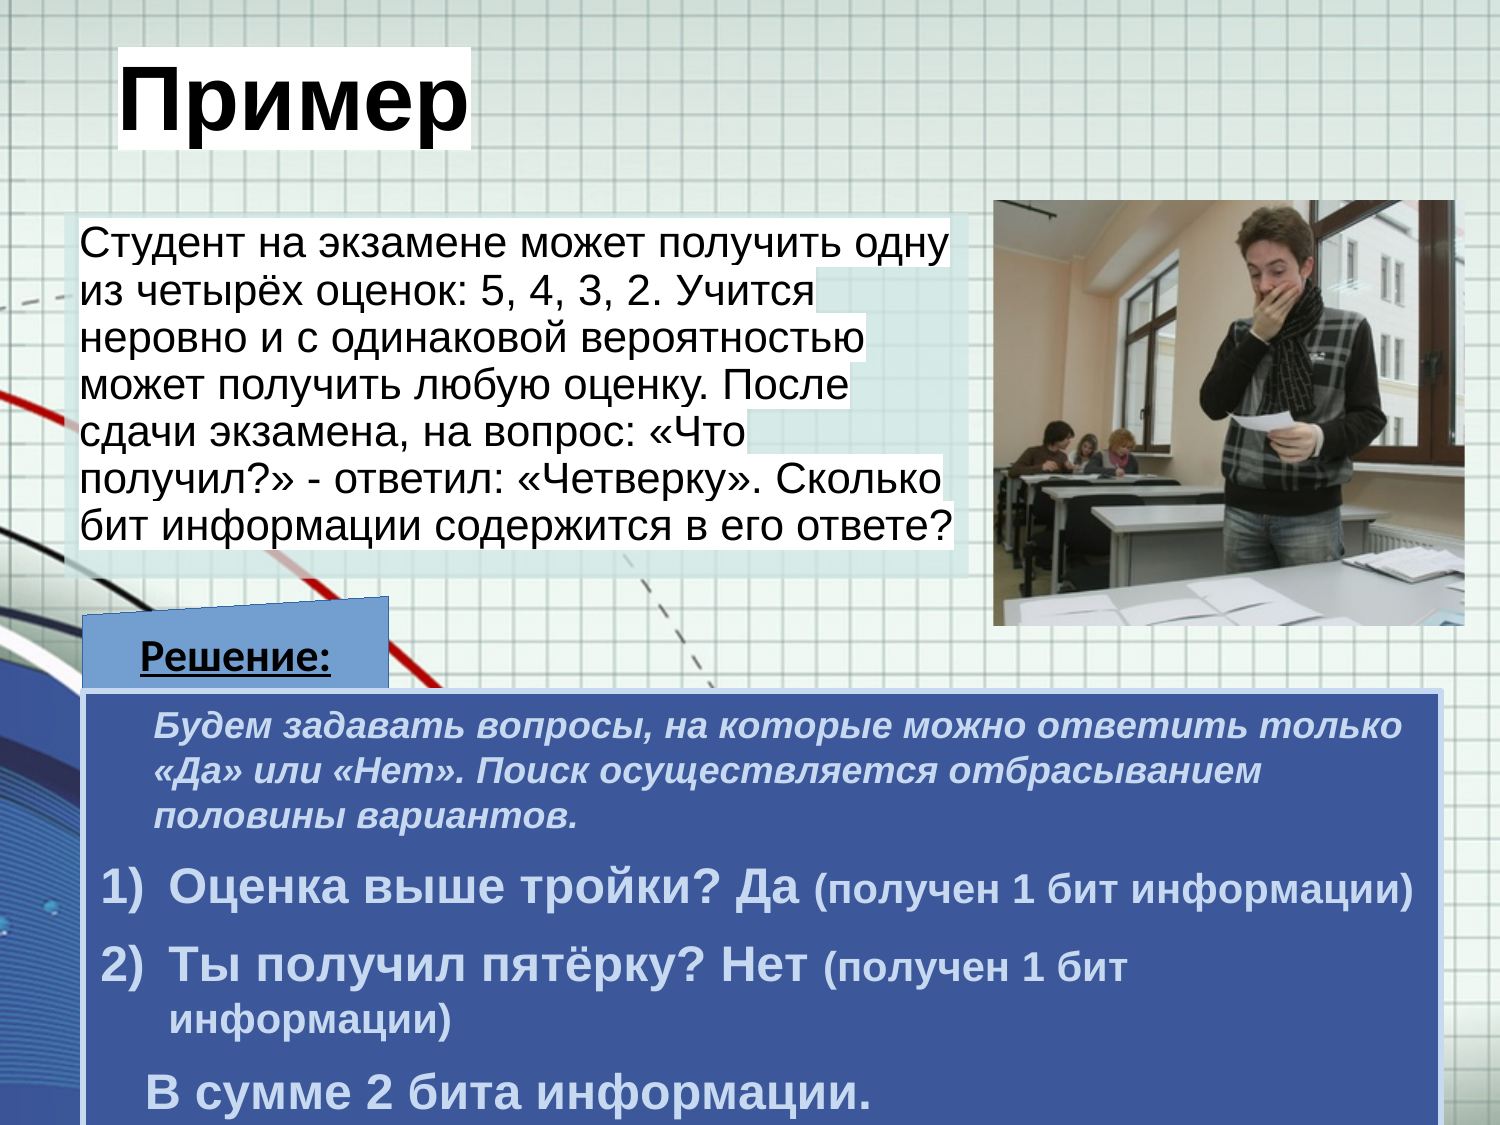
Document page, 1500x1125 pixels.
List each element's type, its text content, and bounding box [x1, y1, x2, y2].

text_box Решение: [82, 596, 389, 688]
title Пример [103, 30, 1397, 172]
text_box Будем задавать вопросы, на которые можно ответить только «Да» или «Нет». Поиск осуществляется отбрасыванием половины вариантов. Оценка выше тройки? Да (получен 1 бит информации) Ты получил пятёрку? Нет (получен 1 бит информации) В сумме 2 бита информации. [82, 690, 1441, 1108]
list Студент на экзамене может получить одну из четырёх оценок: 5, 4, 3, 2. Учится неровно и с одинаковой вероятностью может получить любую оценку. После сдачи экзамена, на вопрос: «Что получил?» - ответил: «Четверку». Сколько бит информации содержится в его ответе? [64, 212, 969, 579]
picture [0, 0, 1500, 1125]
